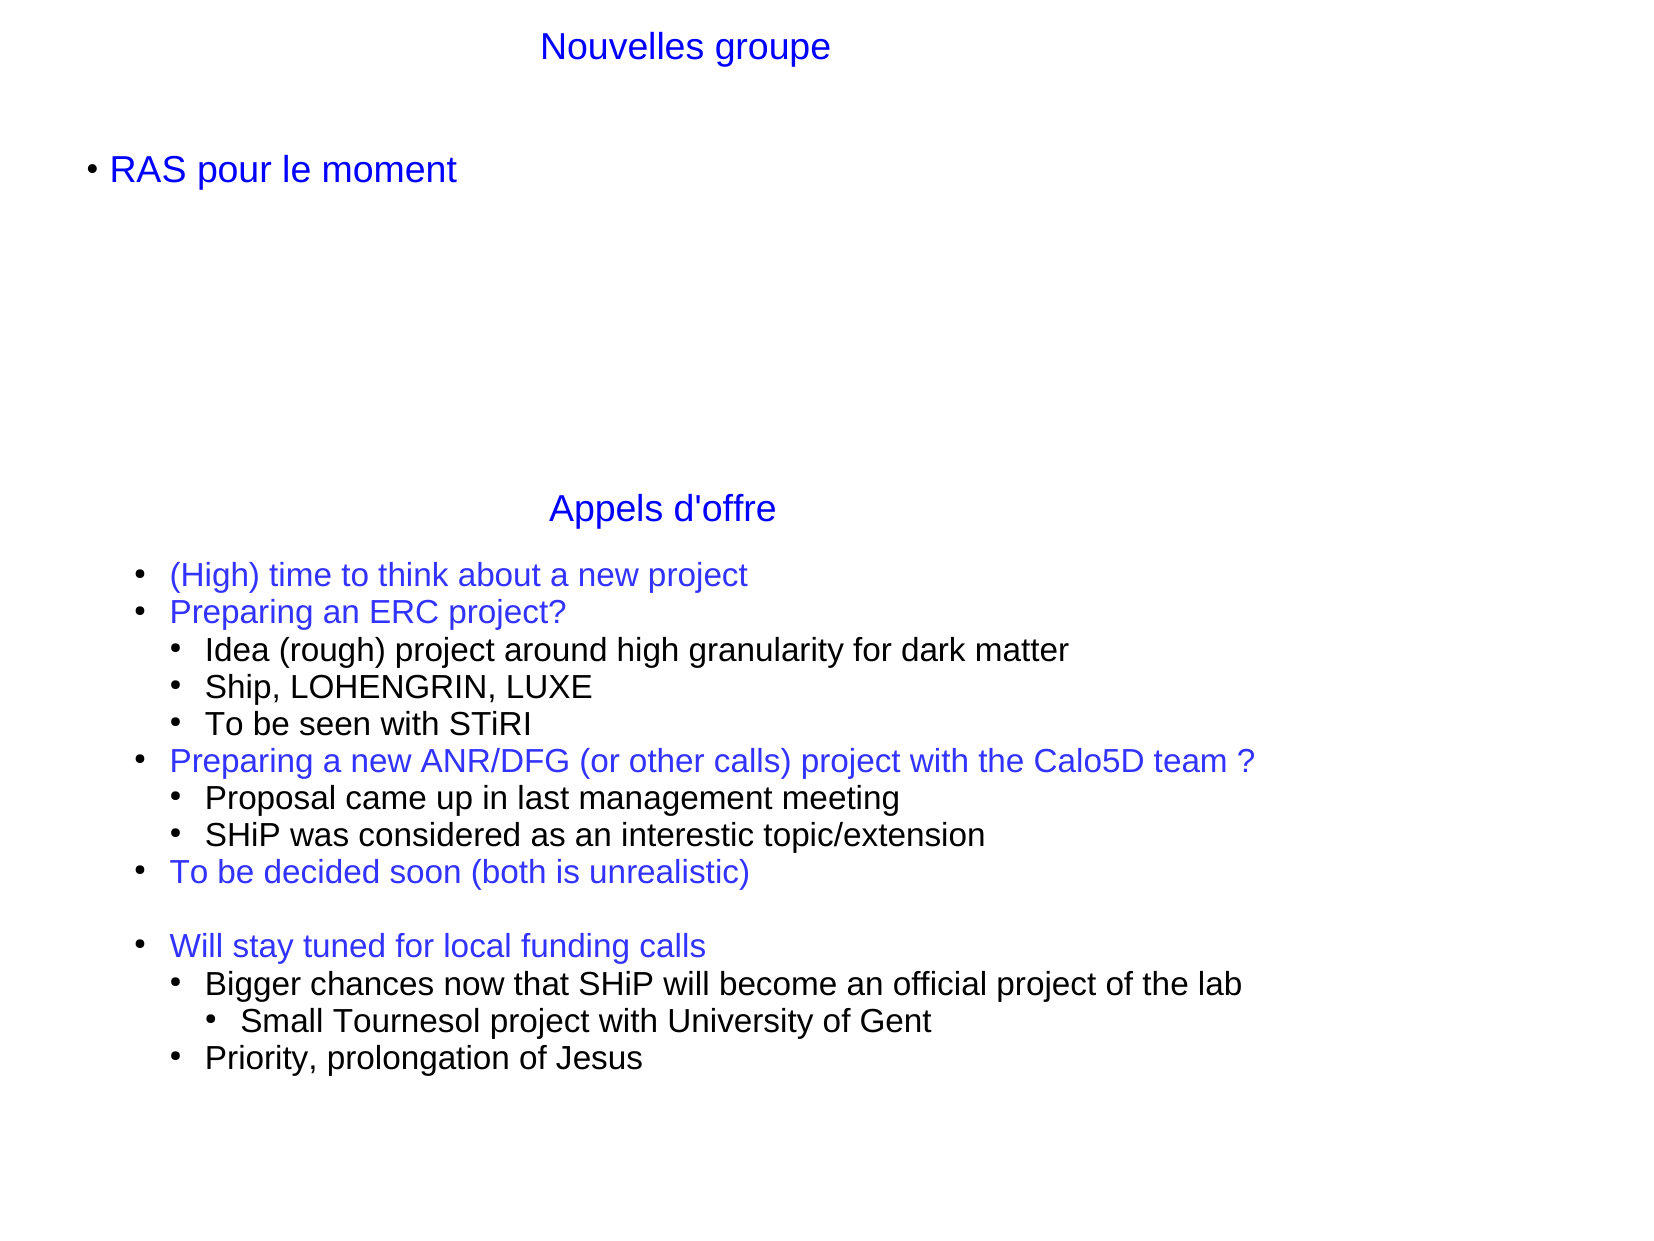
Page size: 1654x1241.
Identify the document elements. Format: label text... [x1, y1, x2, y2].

text_box RAS pour le moment [71, 141, 1654, 851]
text_box Nouvelles groupe [525, 16, 847, 73]
text_box (High) time to think about a new project Preparing an ERC project? Idea (rough) project around high granularity for dark matter Ship, LOHENGRIN, LUXE To be seen with STiRI Preparing a new ANR/DFG (or other calls) project with the Calo5D team ? Proposal came up in last management meeting SHiP was considered as an interestic topic/extension To be decided soon (both is unrealistic) Will stay tuned for local funding calls Bigger chances now that SHiP will become an official project of the lab Small Tournesol project with University of Gent Priority, prolongation of Jesus [119, 549, 1460, 1123]
